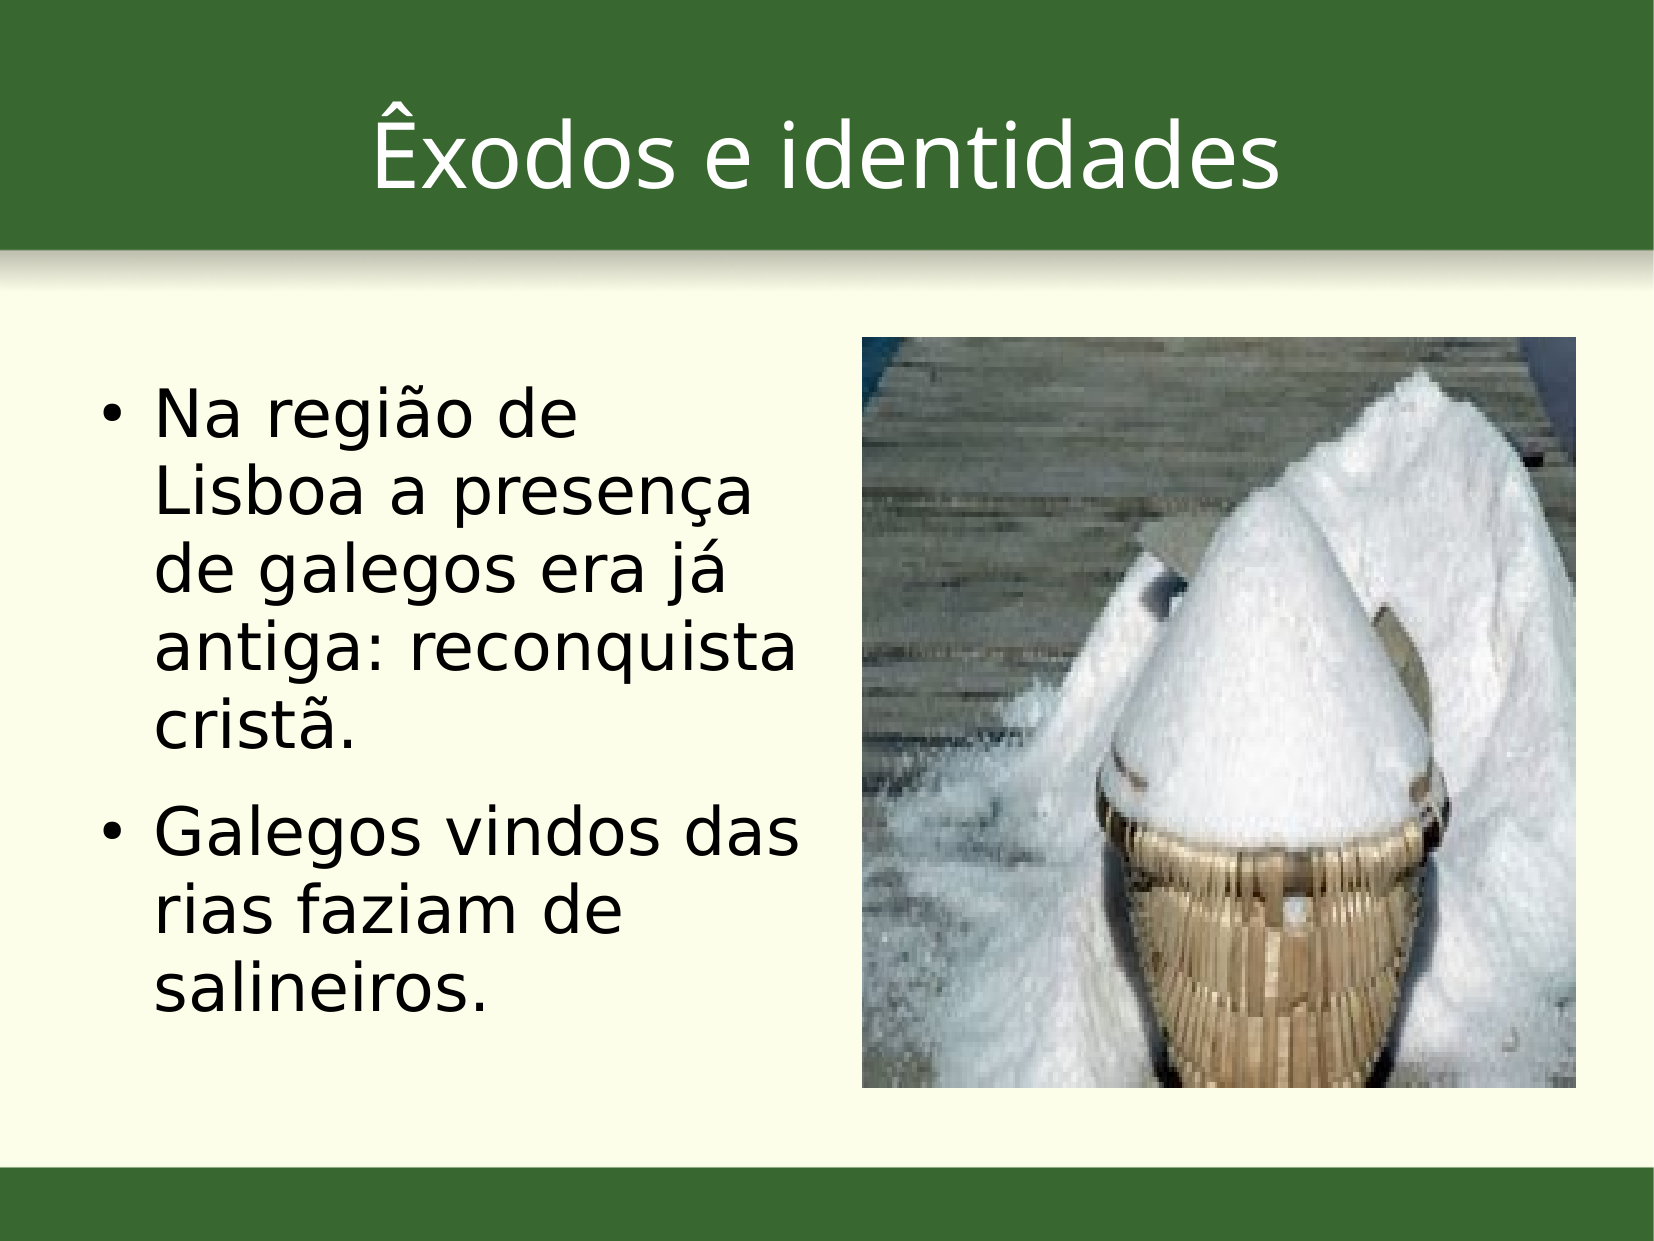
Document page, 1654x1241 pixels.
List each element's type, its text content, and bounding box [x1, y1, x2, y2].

picture [0, 0, 1654, 1241]
title Êxodos e identidades [82, 49, 1571, 257]
list Na região de Lisboa a presença de galegos era já antiga: reconquista cristã. Galegos vindos das rias faziam de salineiros. [82, 375, 809, 1109]
